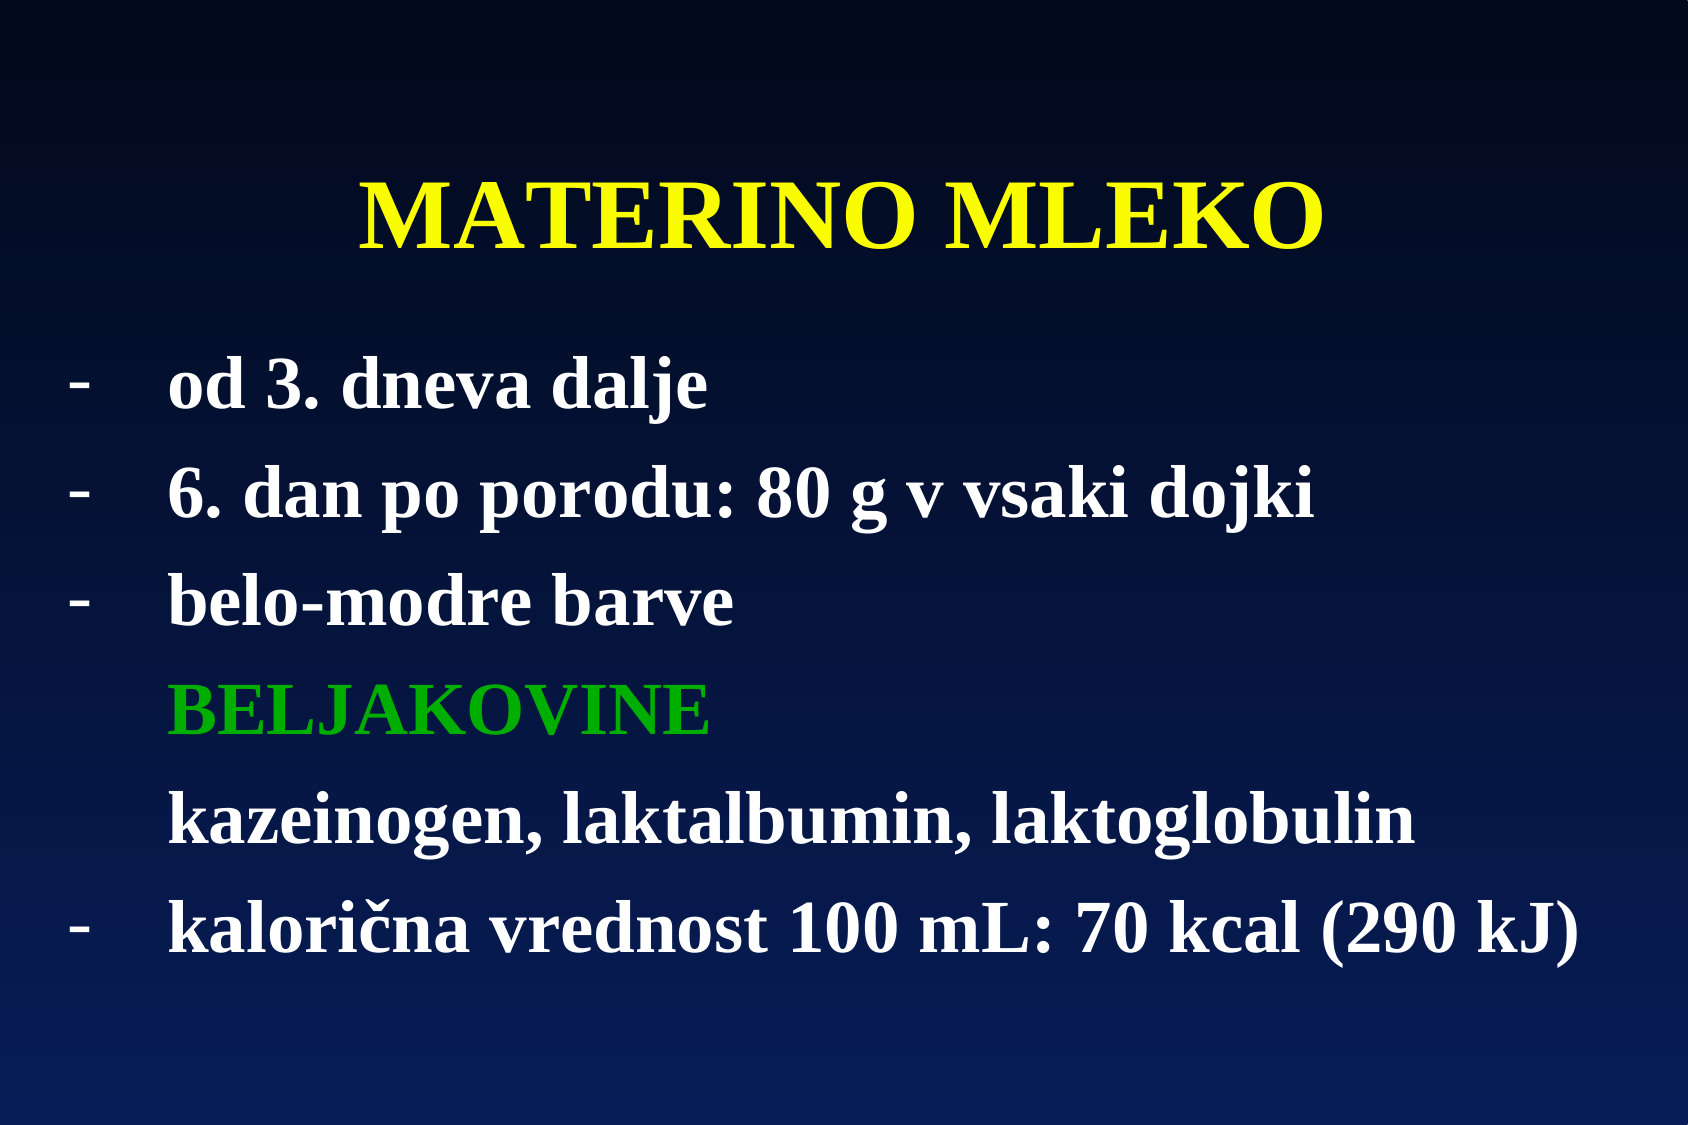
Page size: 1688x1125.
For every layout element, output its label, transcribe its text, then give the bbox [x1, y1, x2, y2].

title MATERINO MLEKO [0, 113, 1688, 303]
list od 3. dneva dalje 6. dan po porodu: 80 g v vsaki dojki belo-modre barve BELJAKOVINE kazeinogen, laktalbumin, laktoglobulin kalorična vrednost 100 mL: 70 kcal (290 kJ) [52, 326, 1647, 1059]
